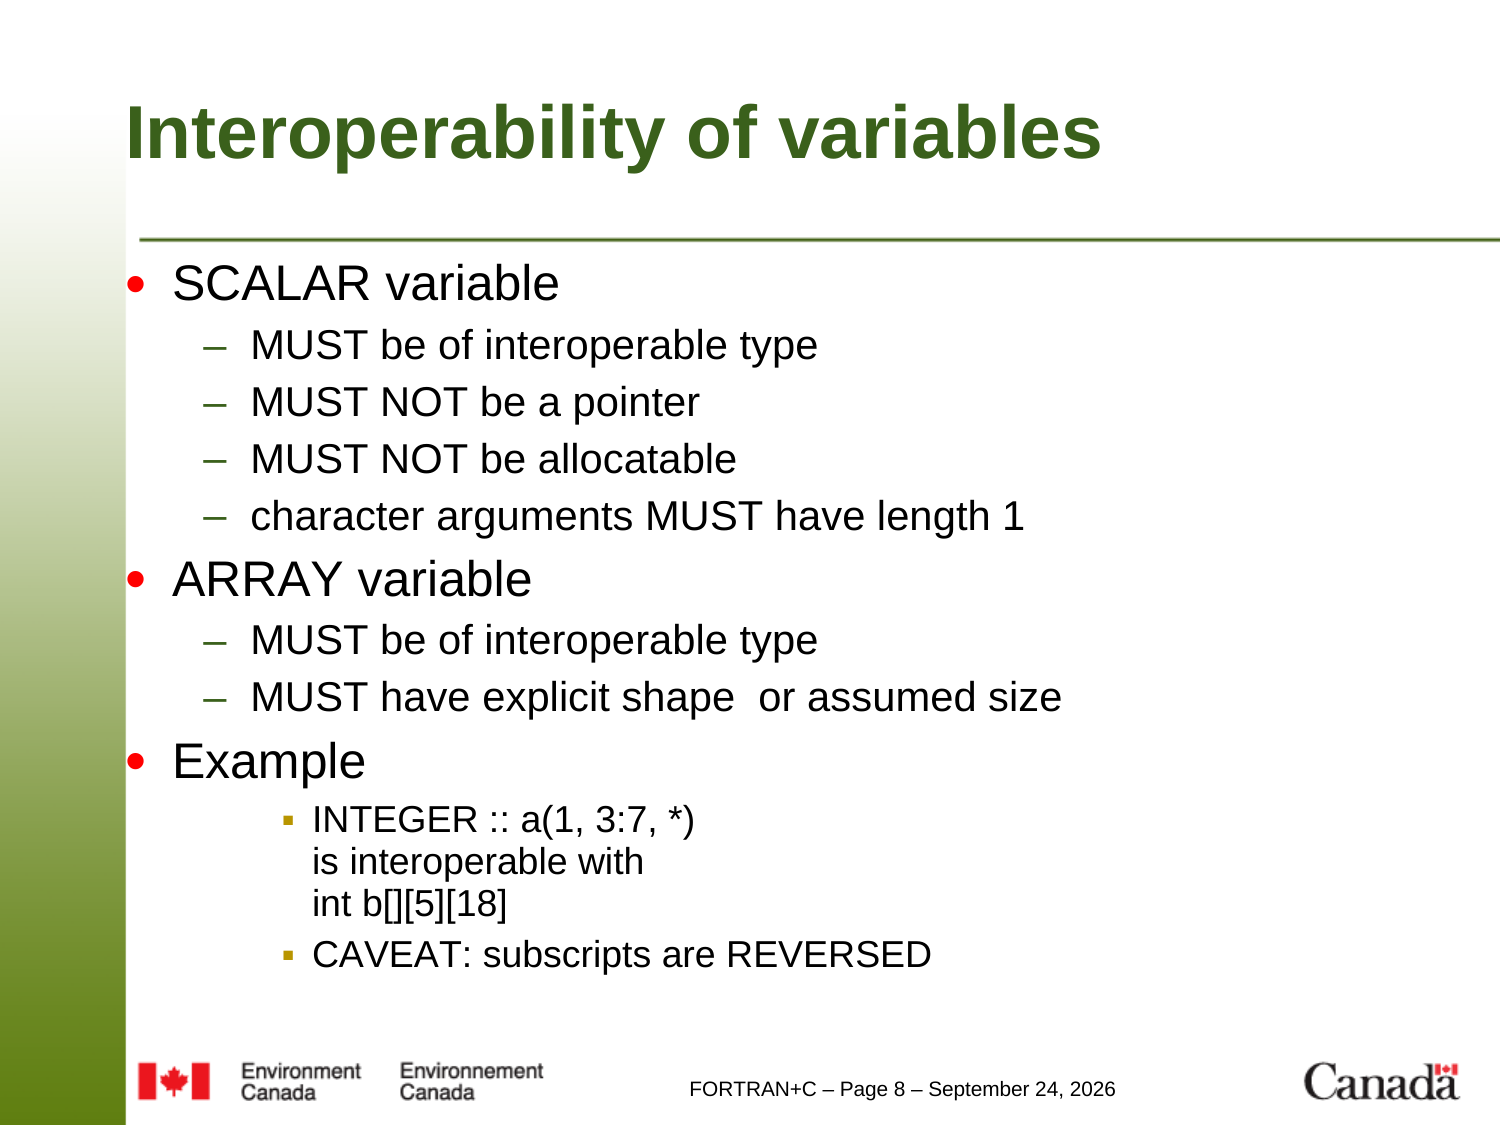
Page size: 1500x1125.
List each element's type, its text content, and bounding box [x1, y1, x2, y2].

title Interoperability of variables [125, 52, 1463, 213]
list SCALAR variable MUST be of interoperable type MUST NOT be a pointer MUST NOT be allocatable character arguments MUST have length 1 ARRAY variable MUST be of interoperable type MUST have explicit shape or assumed size Example INTEGER :: a(1, 3:7, *) is interoperable with int b[][5][18] CAVEAT: subscripts are REVERSED [125, 255, 1463, 1009]
picture [0, 0, 1500, 1125]
